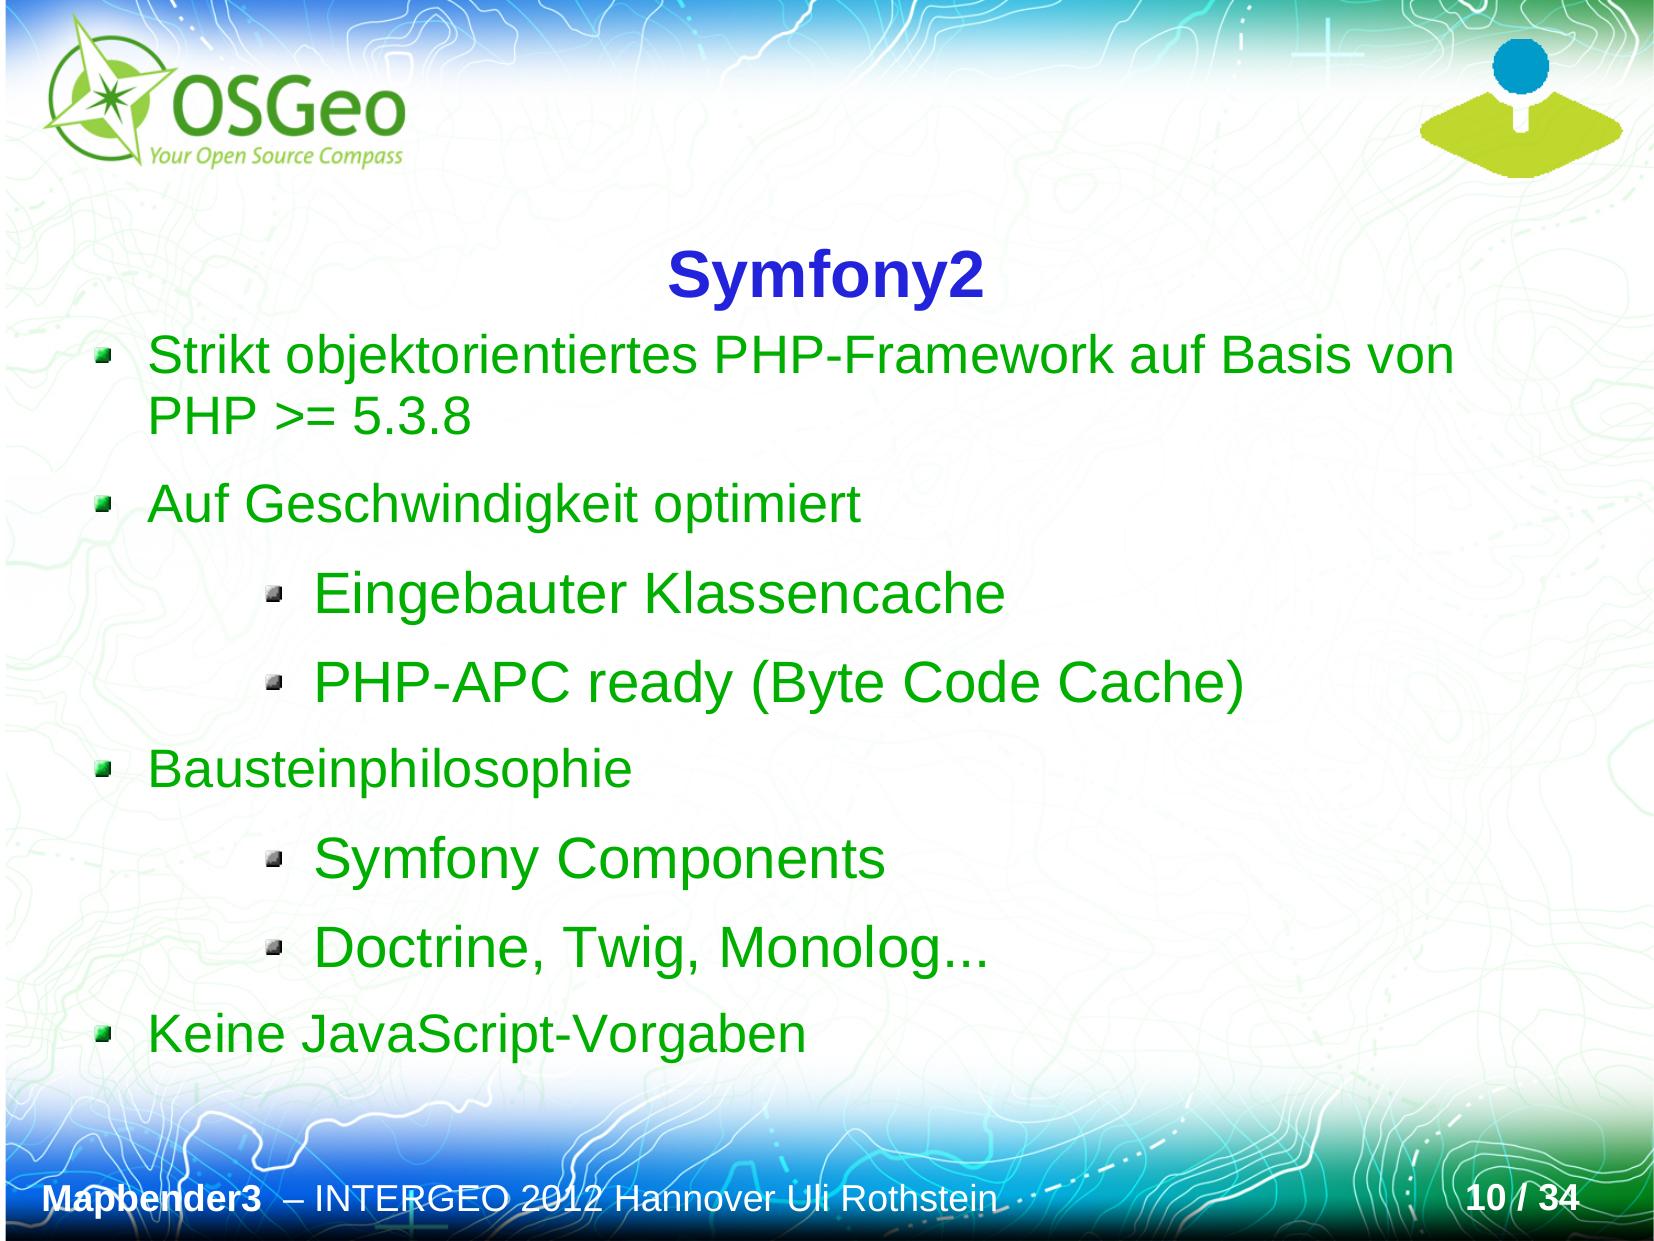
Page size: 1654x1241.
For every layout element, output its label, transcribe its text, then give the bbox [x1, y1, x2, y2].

title Symfony2 [82, 200, 1571, 349]
list Strikt objektorientiertes PHP-Framework auf Basis von PHP >= 5.3.8 Auf Geschwindigkeit optimiert Eingebauter Klassencache PHP-APC ready (Byte Code Cache) Bausteinphilosophie Symfony Components Doctrine, Twig, Monolog... Keine JavaScript-Vorgaben [76, 324, 1565, 1144]
picture [5, 0, 1654, 1241]
